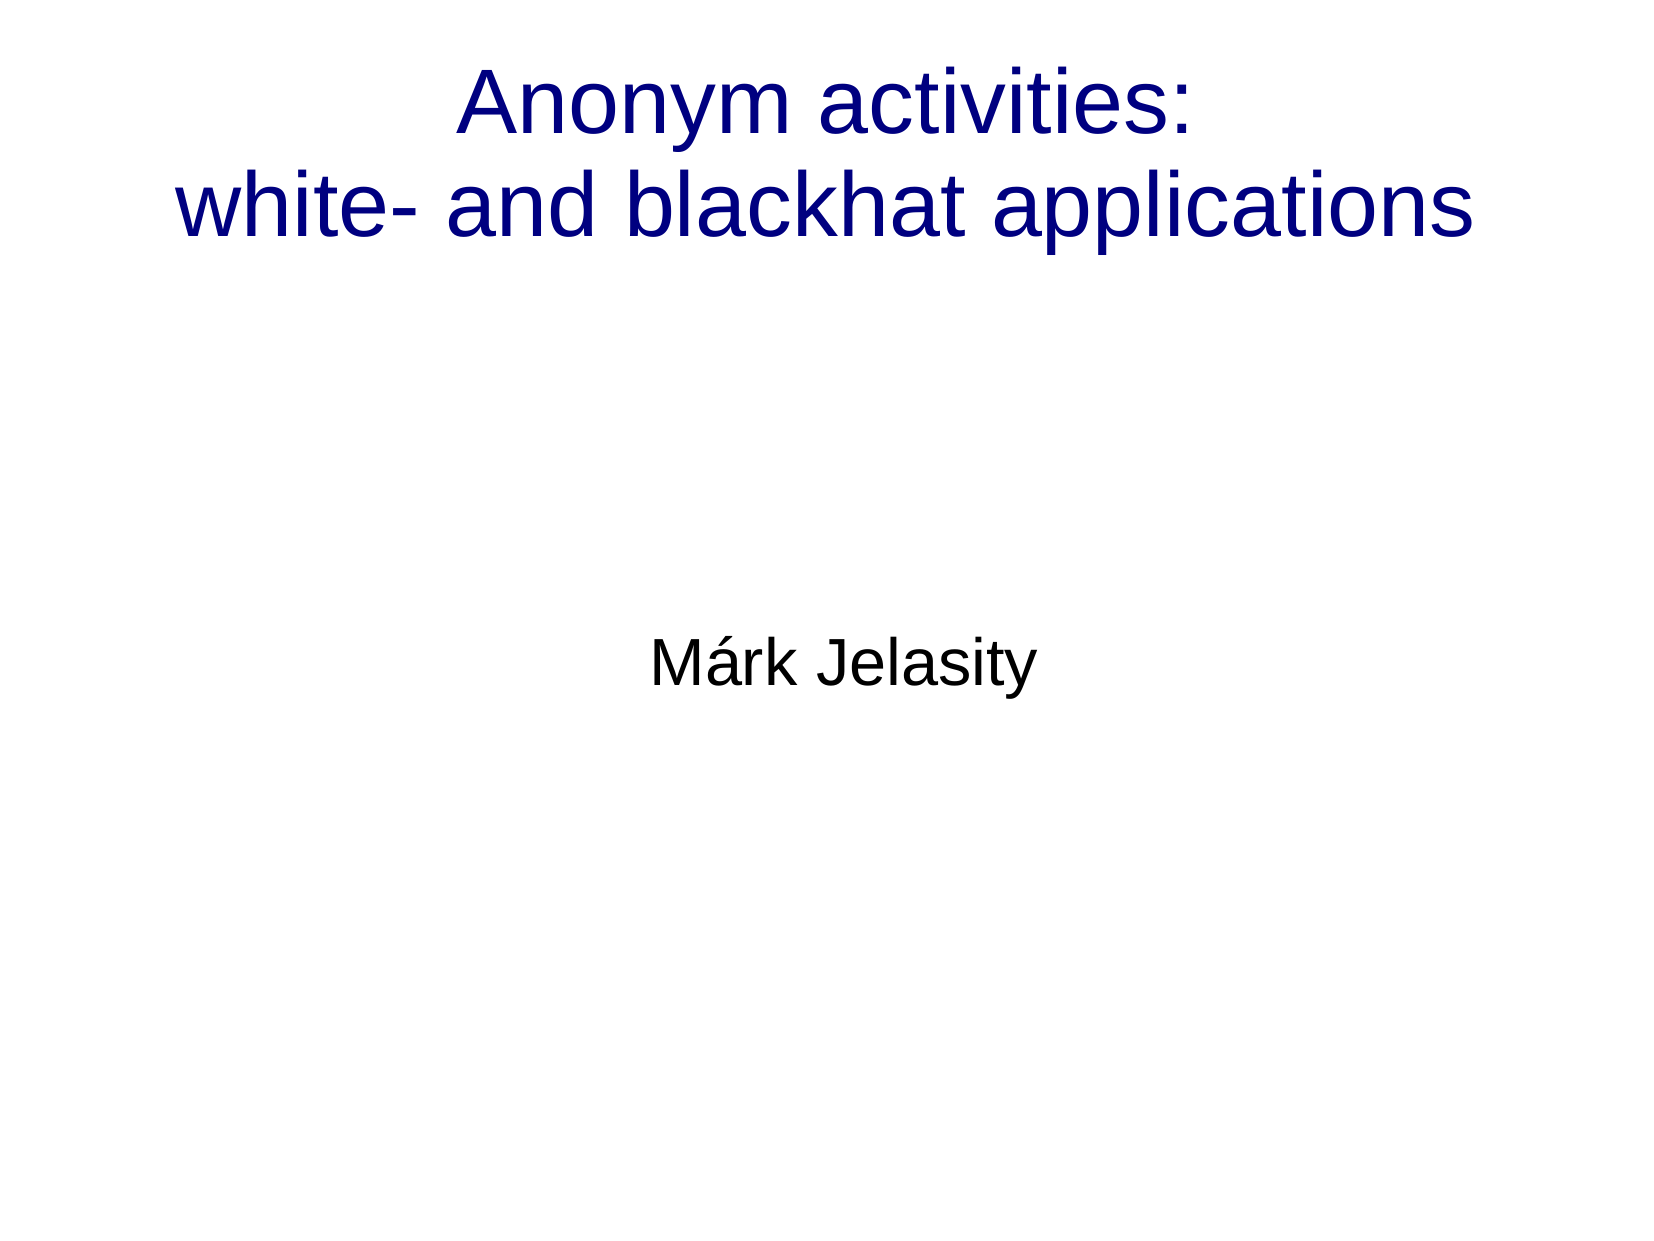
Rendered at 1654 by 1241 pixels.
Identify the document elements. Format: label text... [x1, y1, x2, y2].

subtitle Márk Jelasity [82, 290, 1571, 1109]
title Anonym activities: white- and blackhat applications [82, 50, 1571, 256]
